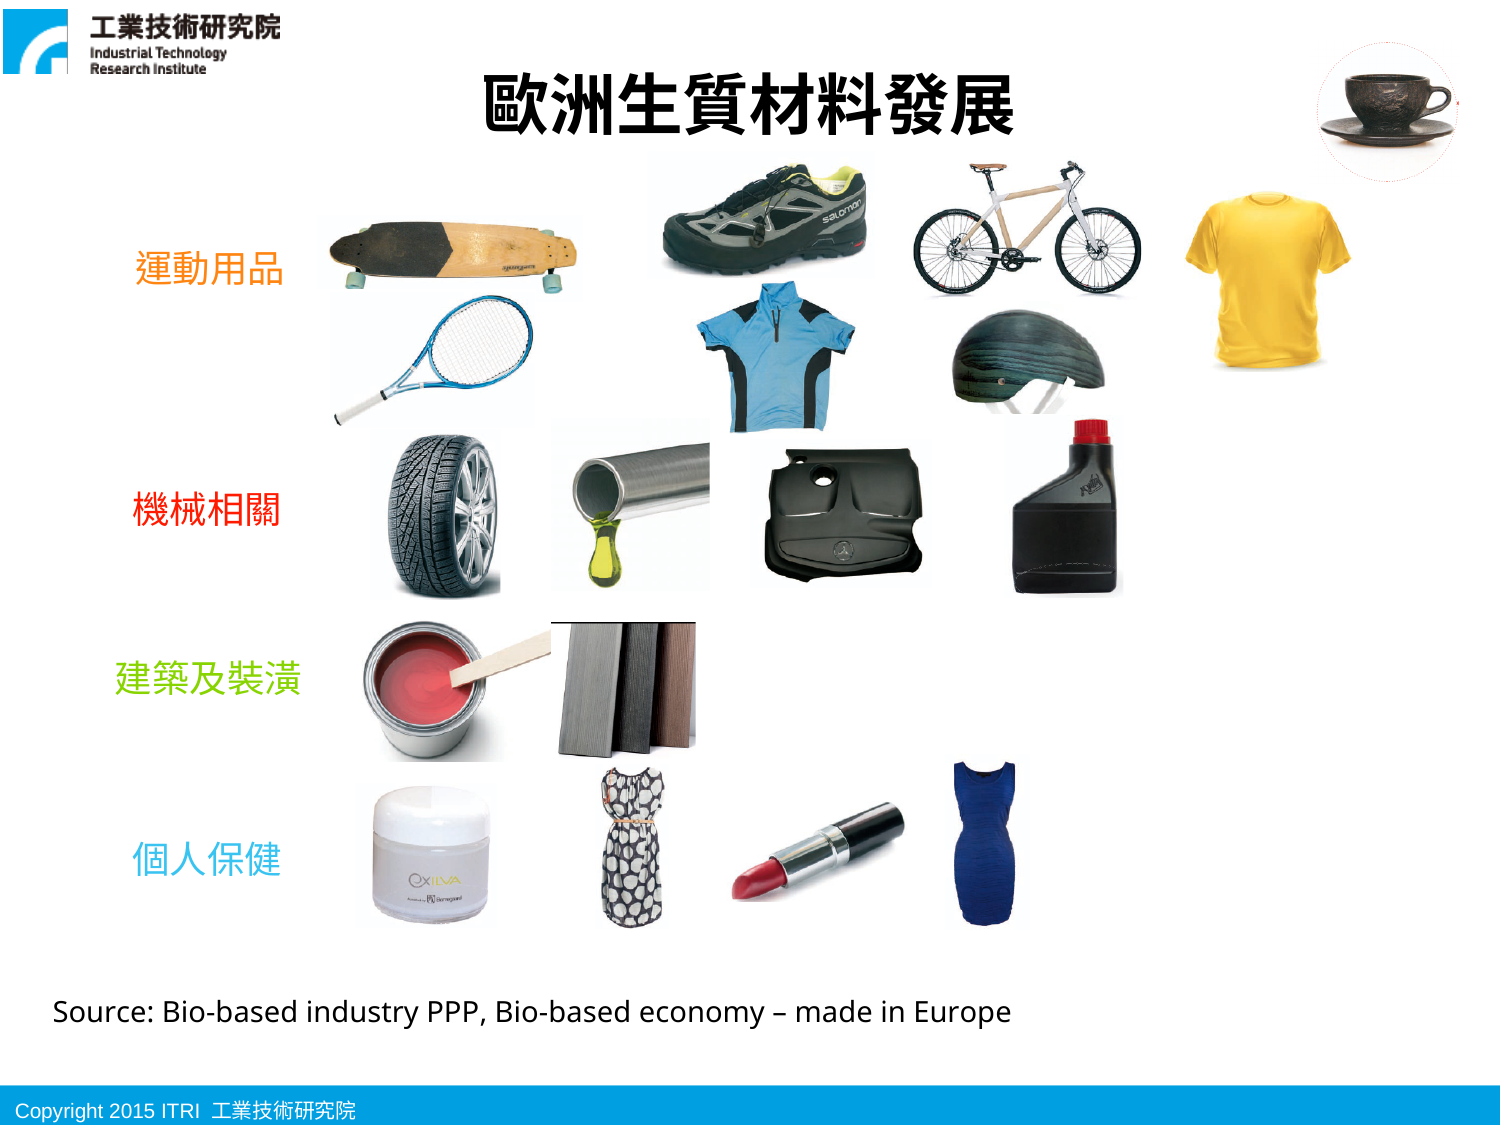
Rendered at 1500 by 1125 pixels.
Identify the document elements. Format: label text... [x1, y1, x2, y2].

picture [724, 800, 908, 902]
picture [19, 9, 280, 74]
picture [892, 152, 1142, 414]
picture [355, 783, 497, 928]
picture [315, 215, 696, 762]
text_box Source: Bio-based industry PPP, Bio-based economy – made in Europe [37, 985, 1028, 1036]
title 歐洲生質材料發展 [112, 42, 1310, 163]
picture [1001, 415, 1124, 598]
text_box 機械相關 [117, 478, 298, 539]
picture [582, 764, 681, 929]
text_box 運動用品 [120, 237, 300, 298]
picture [750, 439, 932, 588]
picture [1310, 42, 1459, 184]
text_box 個人保健 [117, 828, 298, 890]
picture [938, 754, 1035, 930]
text_box 建築及裝潢 [74, 646, 343, 708]
picture [1176, 185, 1353, 372]
picture [551, 151, 875, 591]
